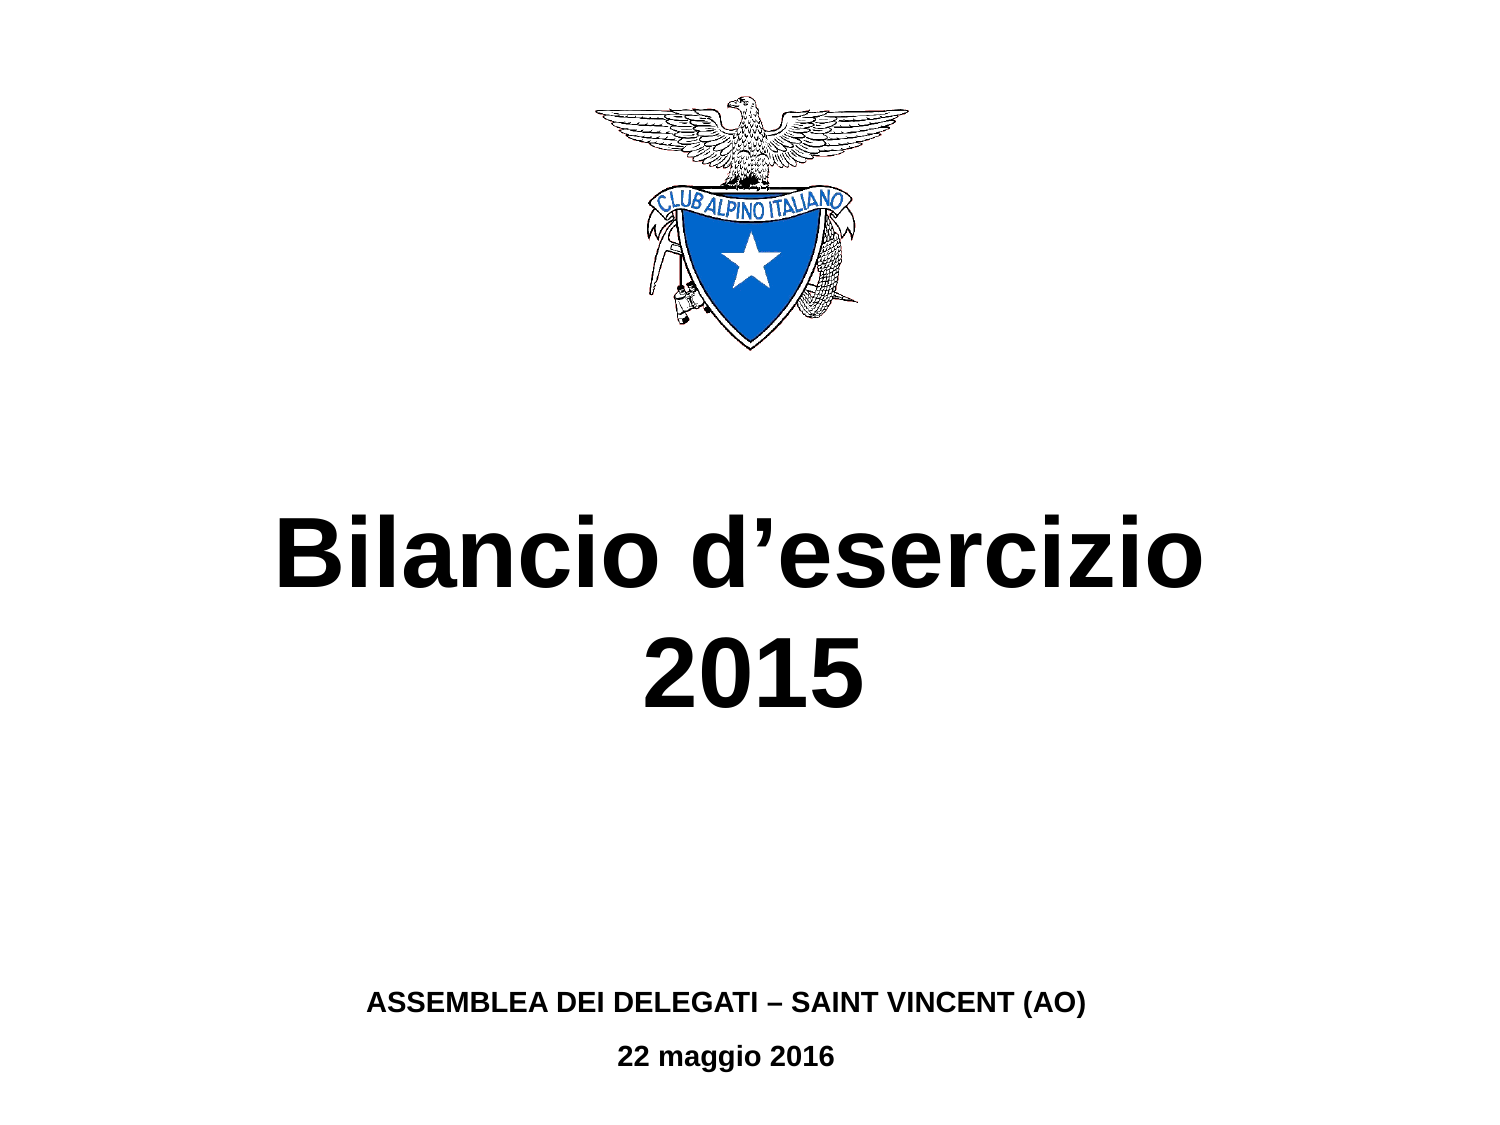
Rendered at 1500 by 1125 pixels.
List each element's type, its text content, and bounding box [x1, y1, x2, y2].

text_box ASSEMBLEA DEI DELEGATI – SAINT VINCENT (AO) 22 maggio 2016 [242, 976, 1211, 1080]
text_box Bilancio d’esercizio 2015 [133, 479, 1374, 735]
picture [582, 81, 925, 380]
